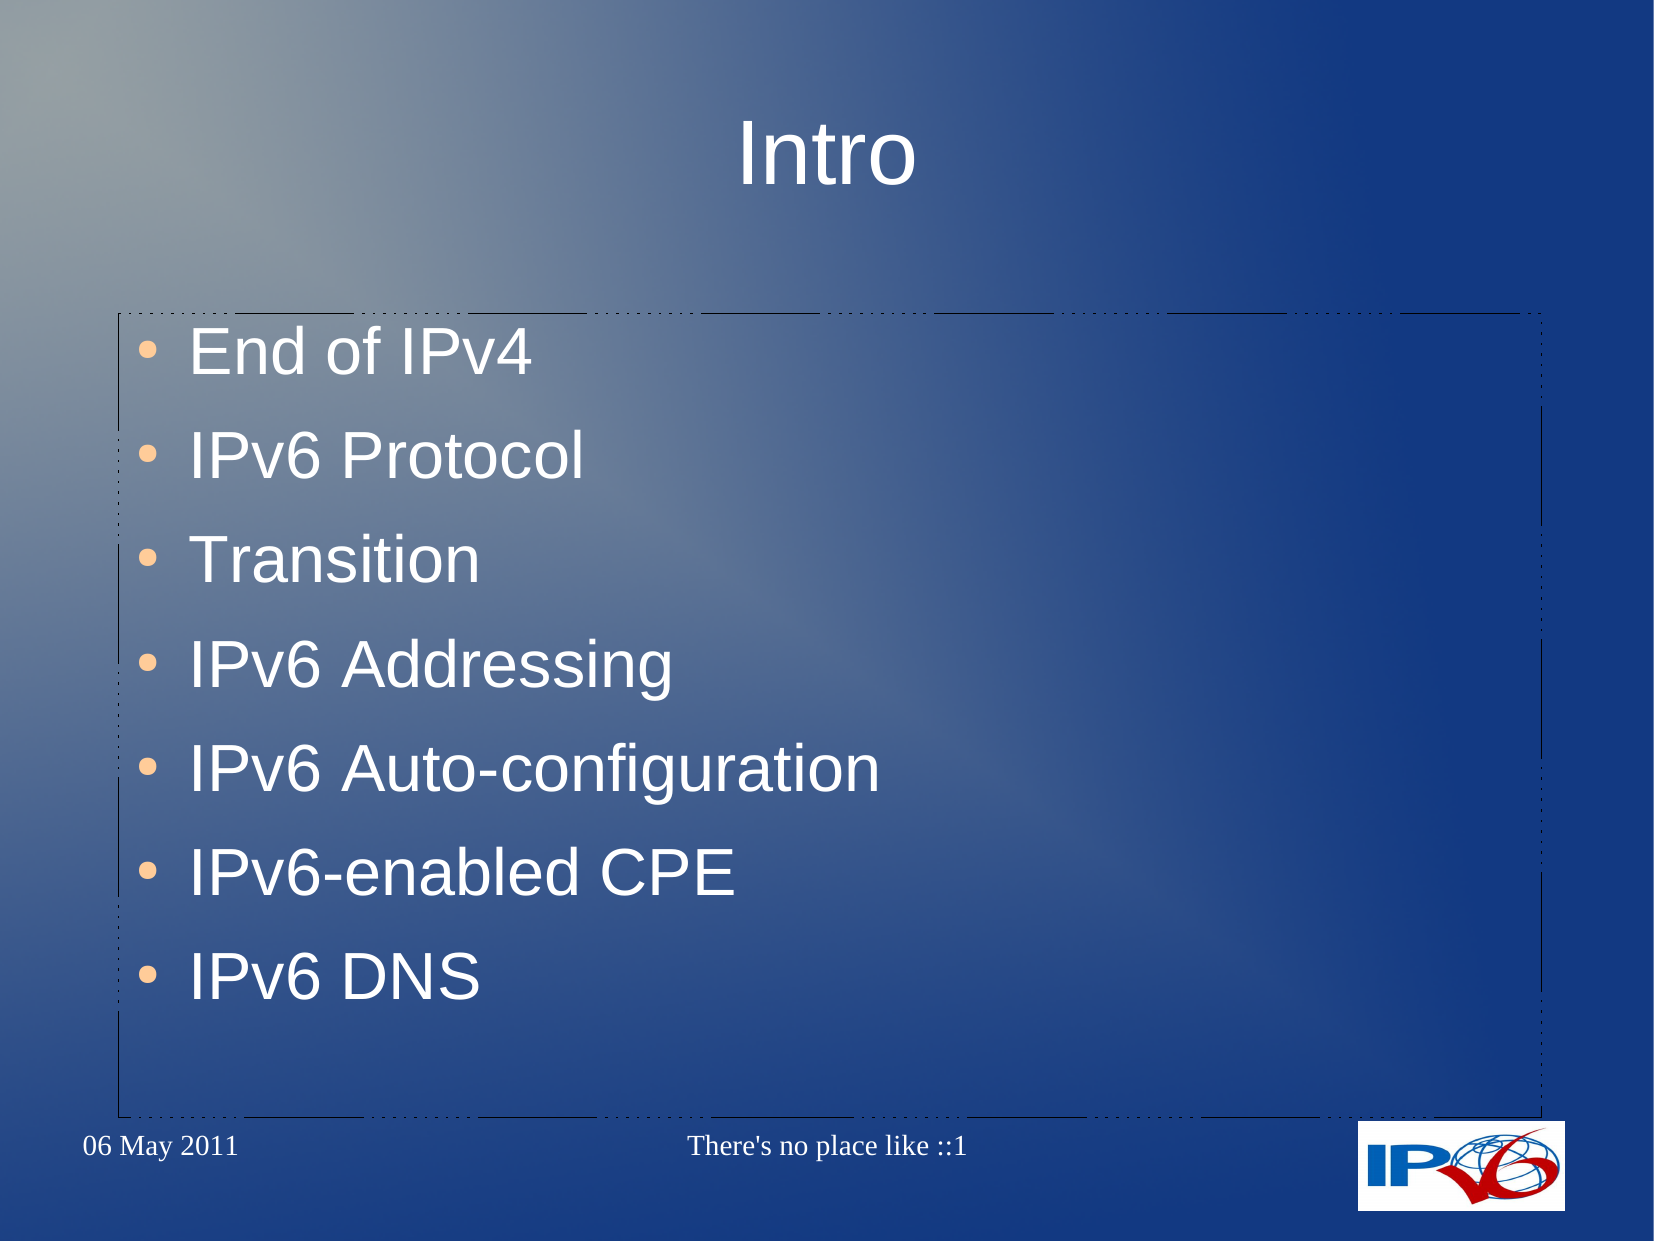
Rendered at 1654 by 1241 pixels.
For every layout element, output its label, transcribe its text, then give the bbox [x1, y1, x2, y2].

title Intro [82, 49, 1571, 257]
picture [0, 0, 1654, 1241]
list End of IPv4 IPv6 Protocol Transition IPv6 Addressing IPv6 Auto-configuration IPv6-enabled CPE IPv6 DNS [118, 313, 1542, 1118]
